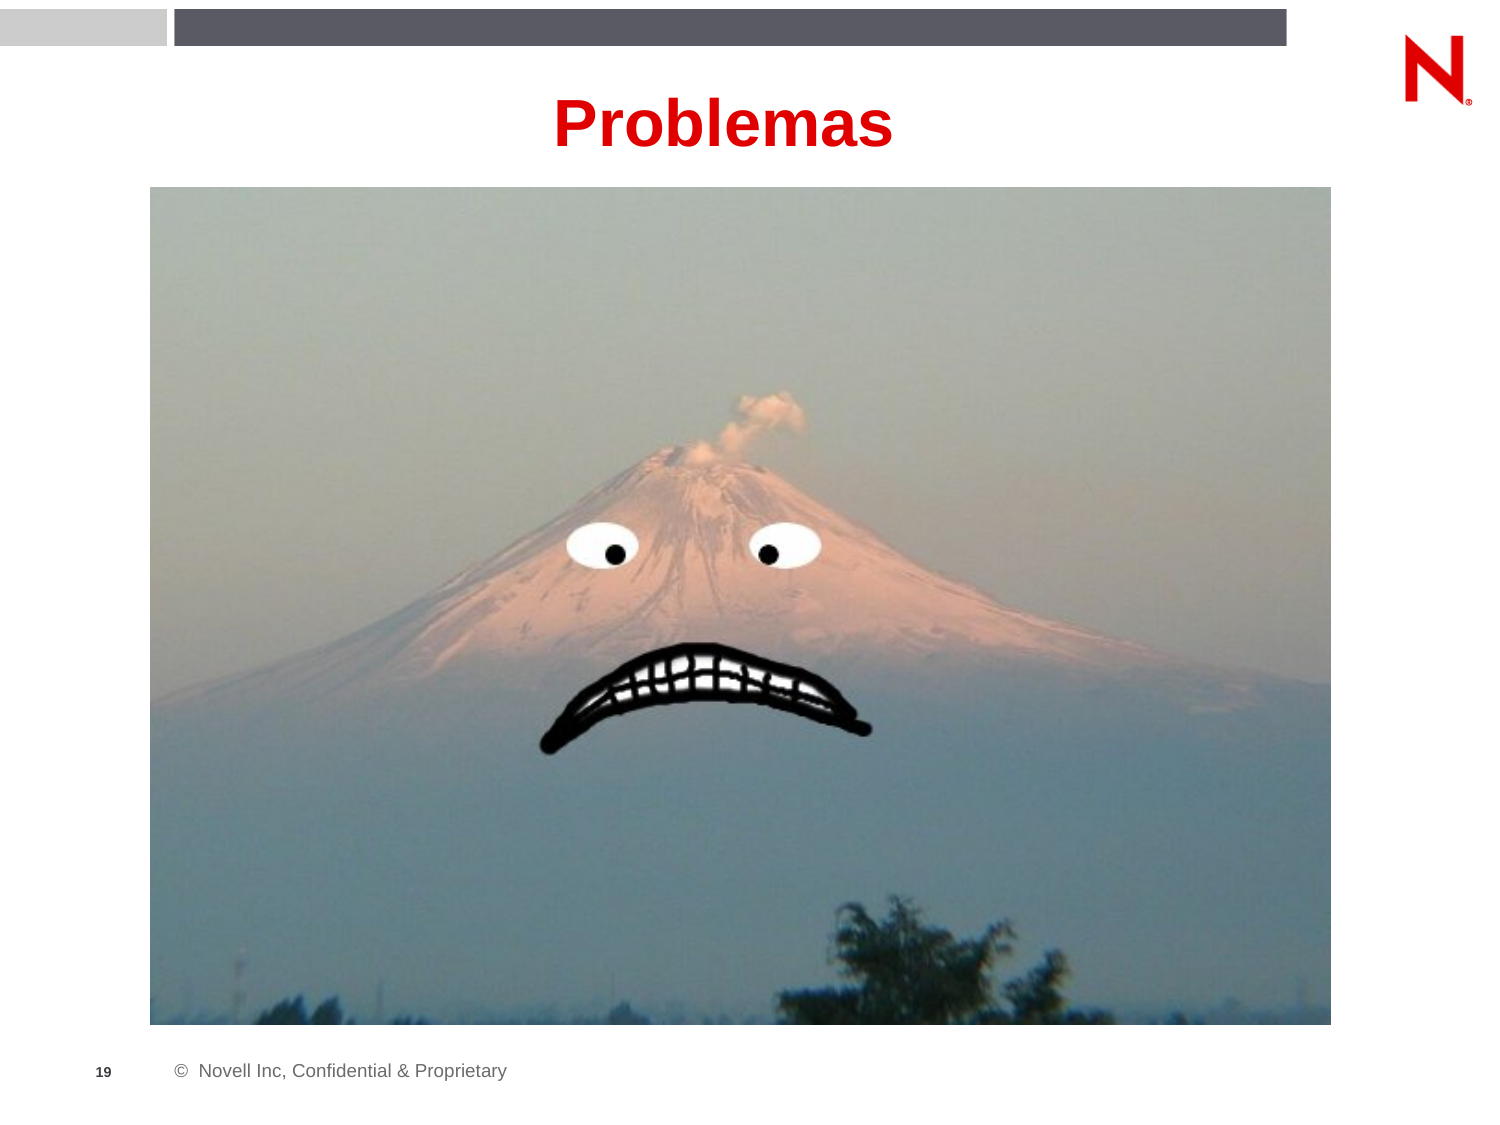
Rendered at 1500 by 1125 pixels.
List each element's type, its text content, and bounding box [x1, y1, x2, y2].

picture [1403, 32, 1473, 107]
picture [150, 187, 1331, 1025]
title Problemas [173, 41, 1276, 187]
